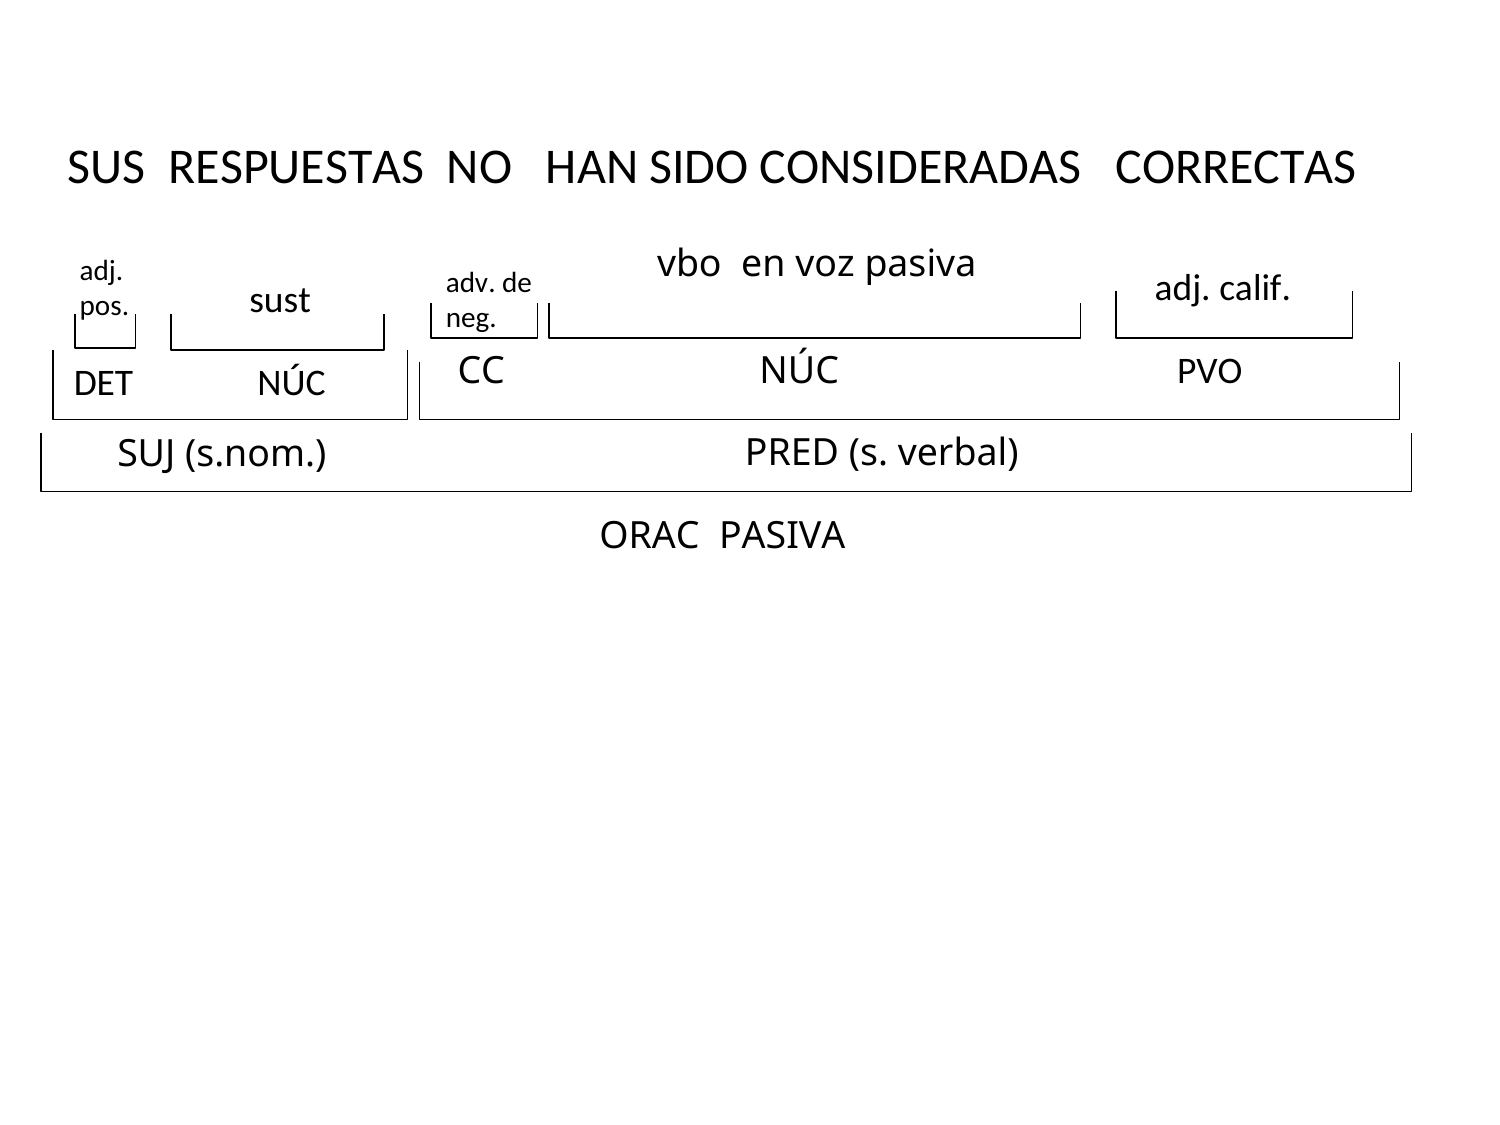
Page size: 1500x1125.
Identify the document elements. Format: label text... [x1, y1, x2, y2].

text_box SUJ (s.nom.) [102, 420, 342, 482]
text_box ORAC PASIVA [584, 503, 929, 564]
text_box SUS RESPUESTAS NO HAN SIDO CONSIDERADAS CORRECTAS [53, 125, 1377, 201]
text_box PRED (s. verbal) [730, 420, 1073, 482]
text_box vbo en voz pasiva [549, 231, 1085, 293]
text_box adj. pos. [64, 243, 148, 329]
text_box NÚC [744, 338, 1097, 399]
text_box DET [58, 349, 149, 411]
text_box PVO [1162, 338, 1258, 399]
text_box adj. calif. [1139, 255, 1317, 316]
text_box adv. de neg. [430, 255, 550, 341]
text_box NÚC [242, 349, 341, 411]
text_box sust [206, 267, 355, 328]
text_box CC [442, 338, 538, 399]
